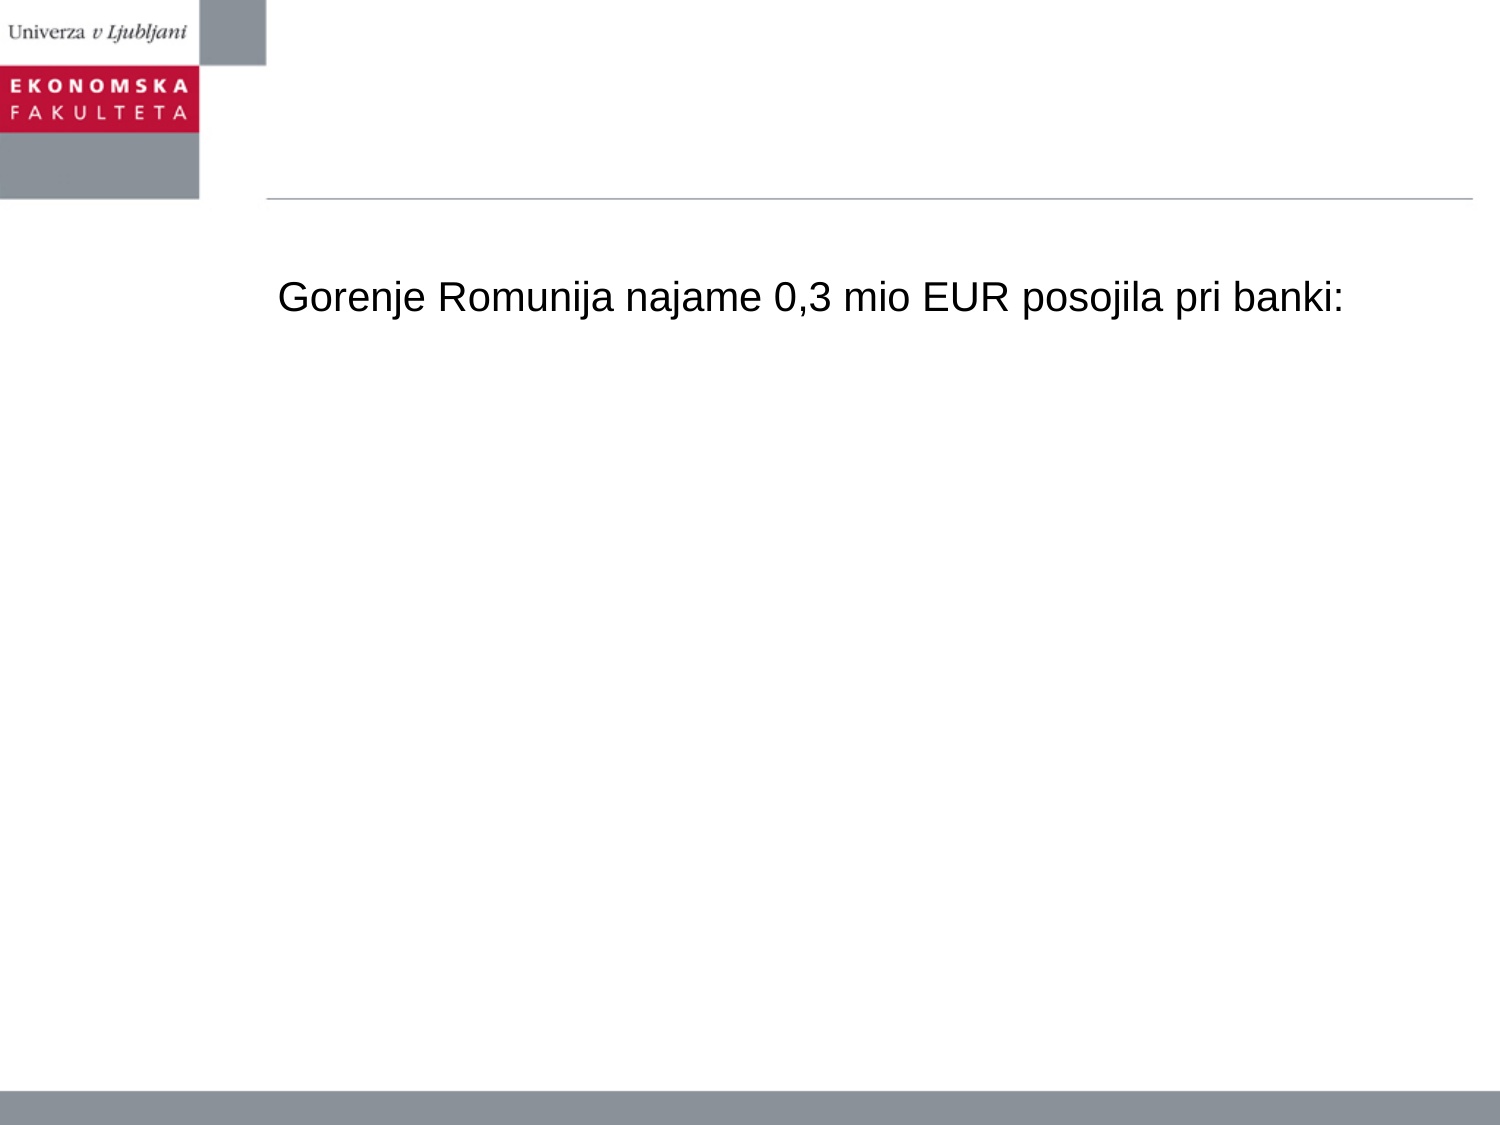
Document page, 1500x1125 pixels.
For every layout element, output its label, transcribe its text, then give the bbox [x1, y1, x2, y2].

picture [0, 0, 1500, 1125]
list Gorenje Romunija najame 0,3 mio EUR posojila pri banki: [262, 262, 1476, 1026]
title [262, 24, 1476, 203]
